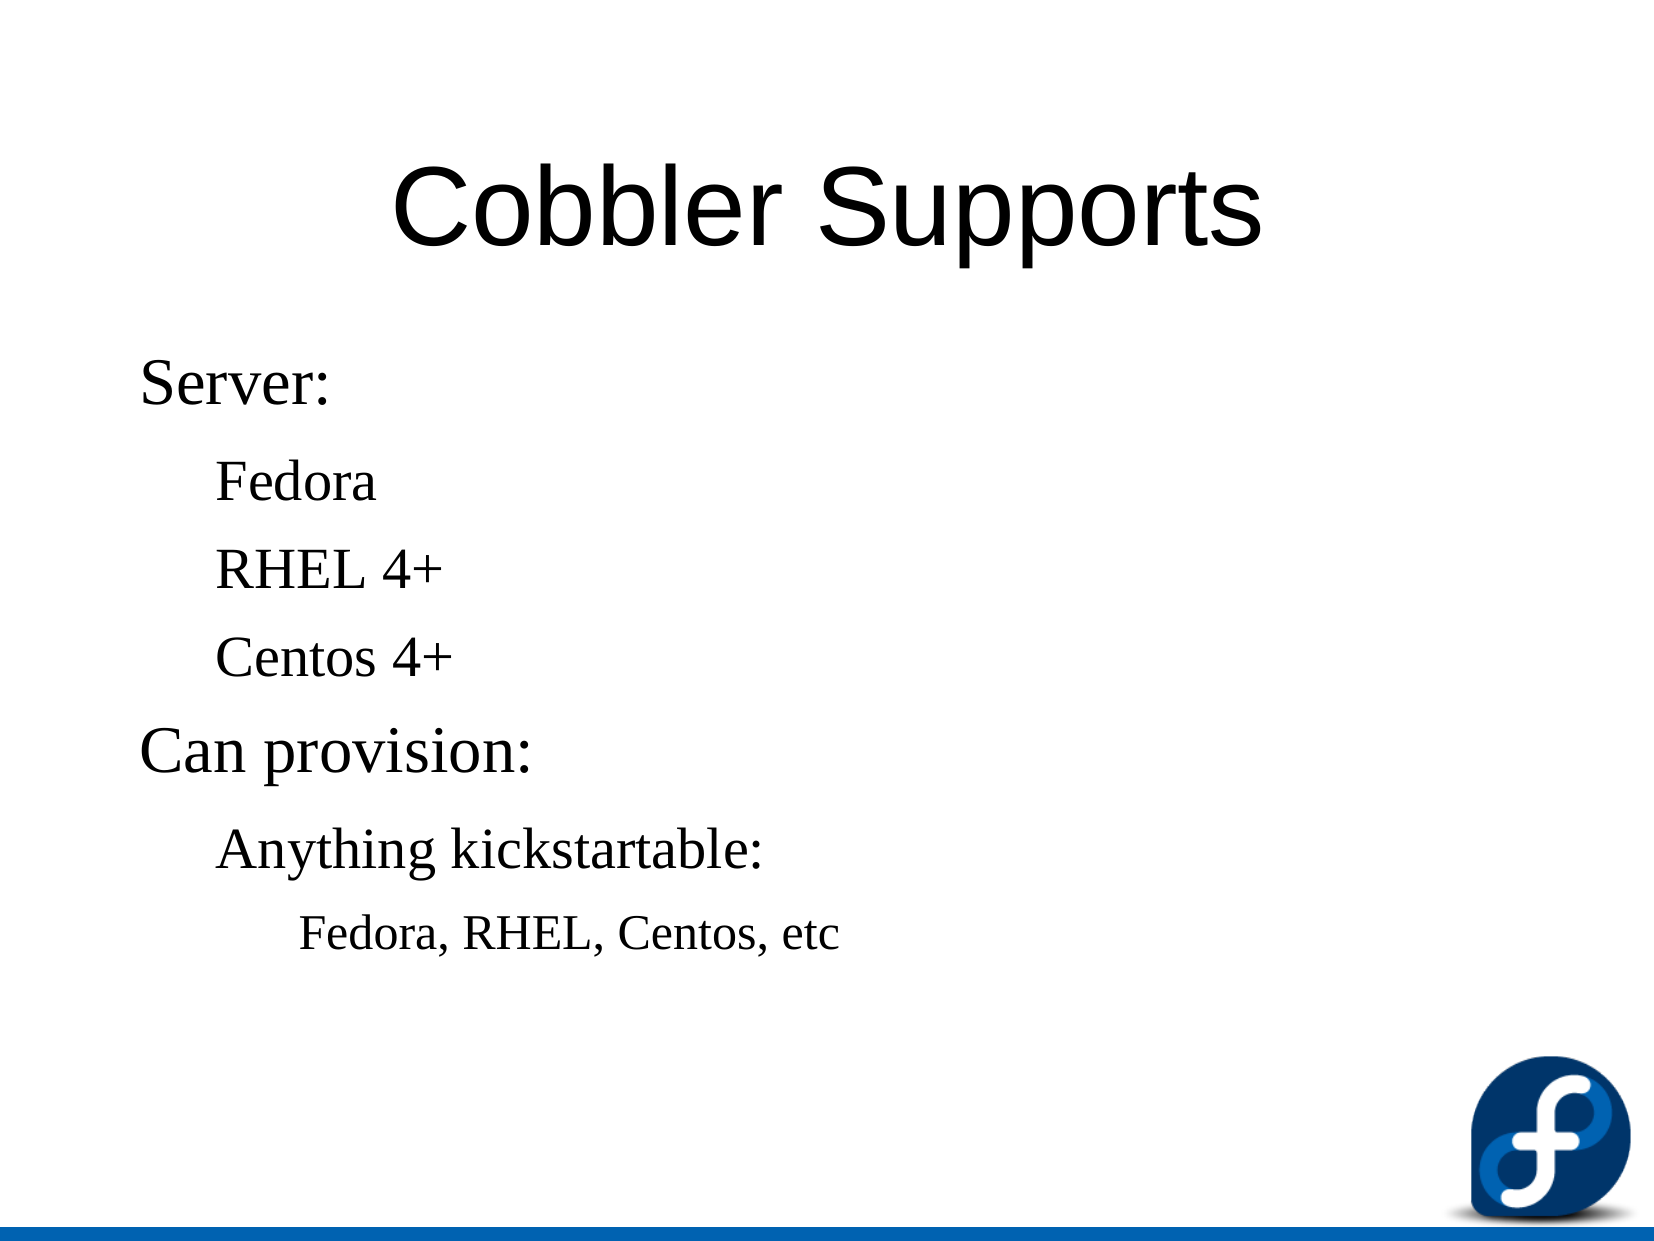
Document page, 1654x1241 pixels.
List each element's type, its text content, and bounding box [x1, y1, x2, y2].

picture [1438, 1055, 1645, 1229]
title Cobbler Supports [121, 110, 1534, 303]
list Server: Fedora RHEL 4+ Centos 4+ Can provision: Anything kickstartable: Fedora, RHEL, Centos, etc [121, 344, 1534, 1112]
